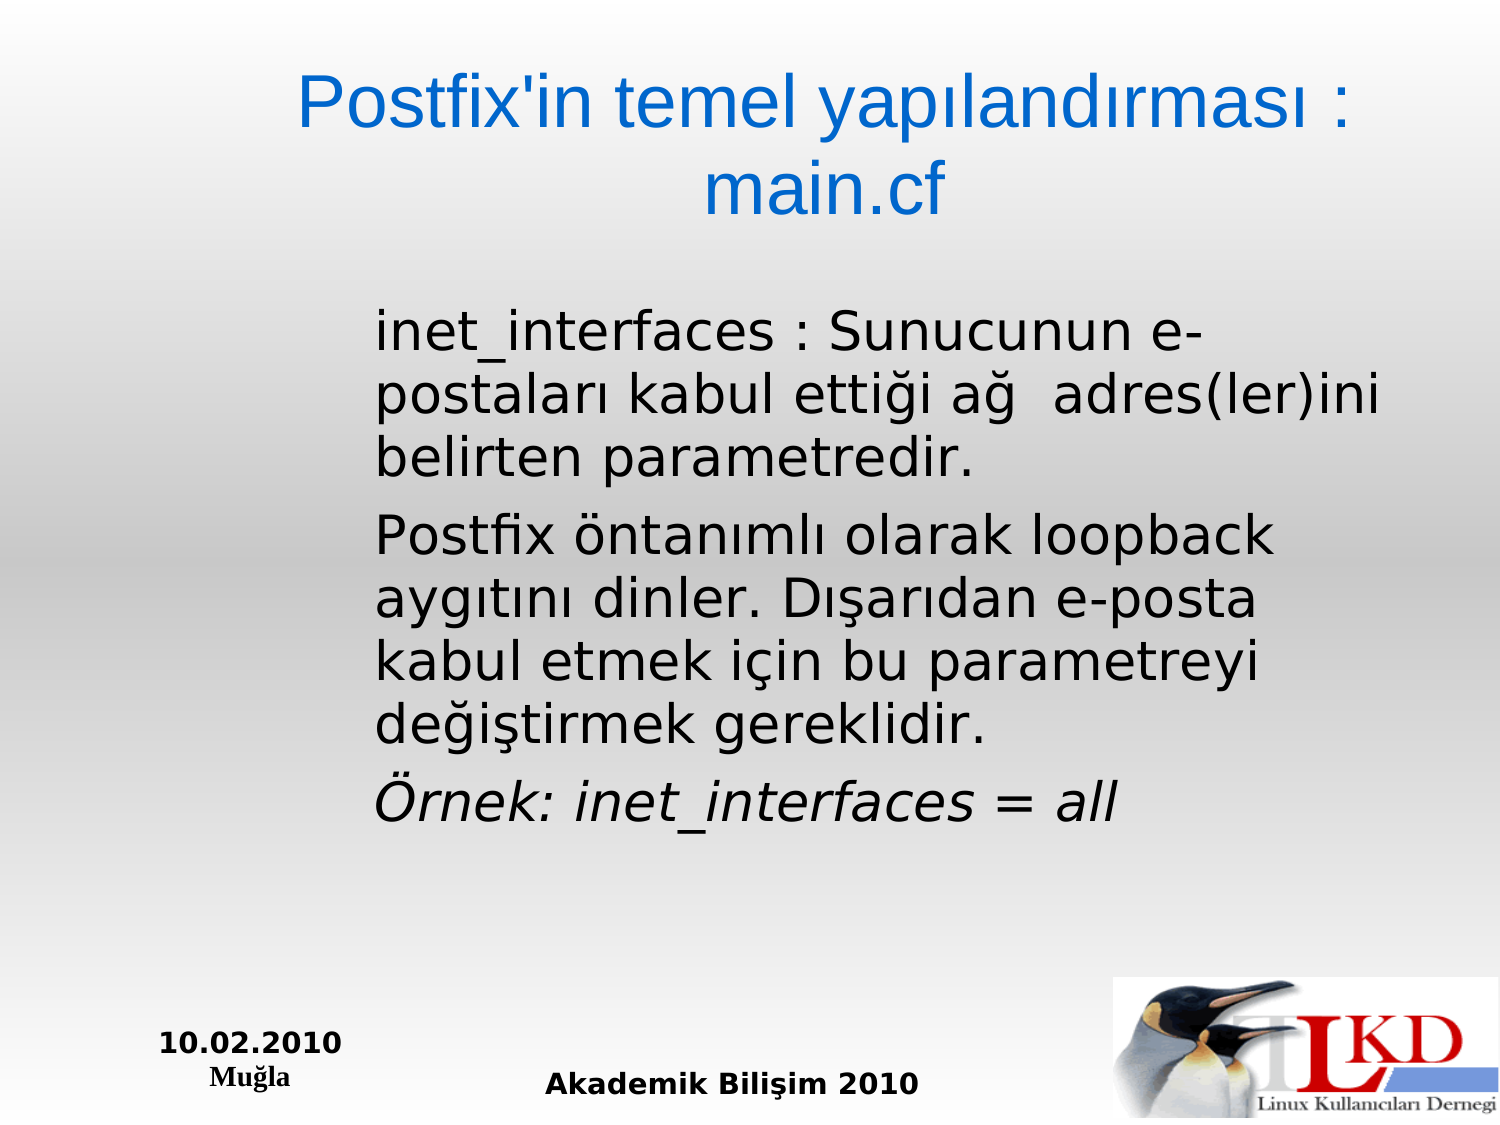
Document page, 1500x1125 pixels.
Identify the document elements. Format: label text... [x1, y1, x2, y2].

title Postfix'in temel yapılandırması : main.cf [224, 49, 1425, 238]
picture [1113, 977, 1499, 1118]
list inet_interfaces : Sunucunun e-postaları kabul ettiği ağ adres(ler)ini belirten parametredir. Postfix öntanımlı olarak loopback aygıtını dinler. Dışarıdan e-posta kabul etmek için bu parametreyi değiştirmek gereklidir. Örnek: inet_interfaces = all [224, 299, 1425, 975]
